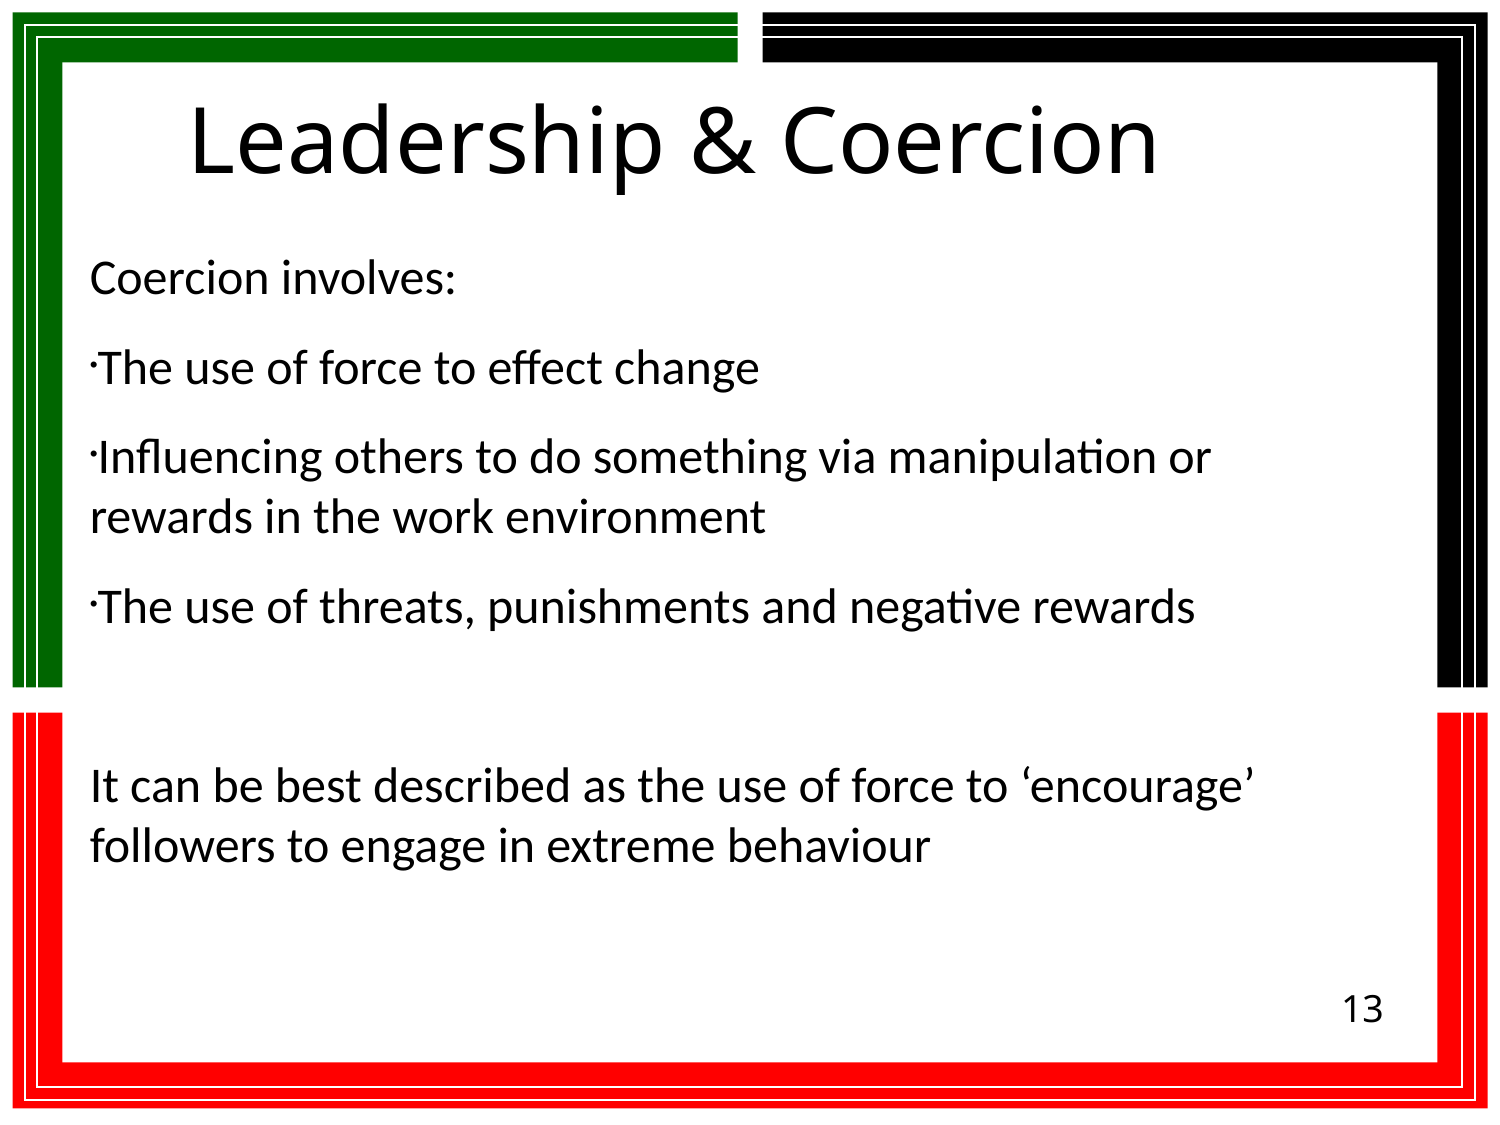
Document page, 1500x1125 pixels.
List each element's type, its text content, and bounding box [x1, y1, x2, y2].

list Coercion involves: The use of force to effect change Influencing others to do something via manipulation or rewards in the work environment The use of threats, punishments and negative rewards It can be best described as the use of force to ‘encourage’ followers to engage in extreme behaviour [75, 237, 1275, 1005]
title Leadership & Coercion [75, 75, 1275, 237]
text_box [1299, 977, 1425, 1038]
text_box a [24, 24, 1475, 1100]
text_box [12, 12, 738, 688]
text_box [12, 712, 1488, 1109]
text_box [762, 12, 1488, 688]
